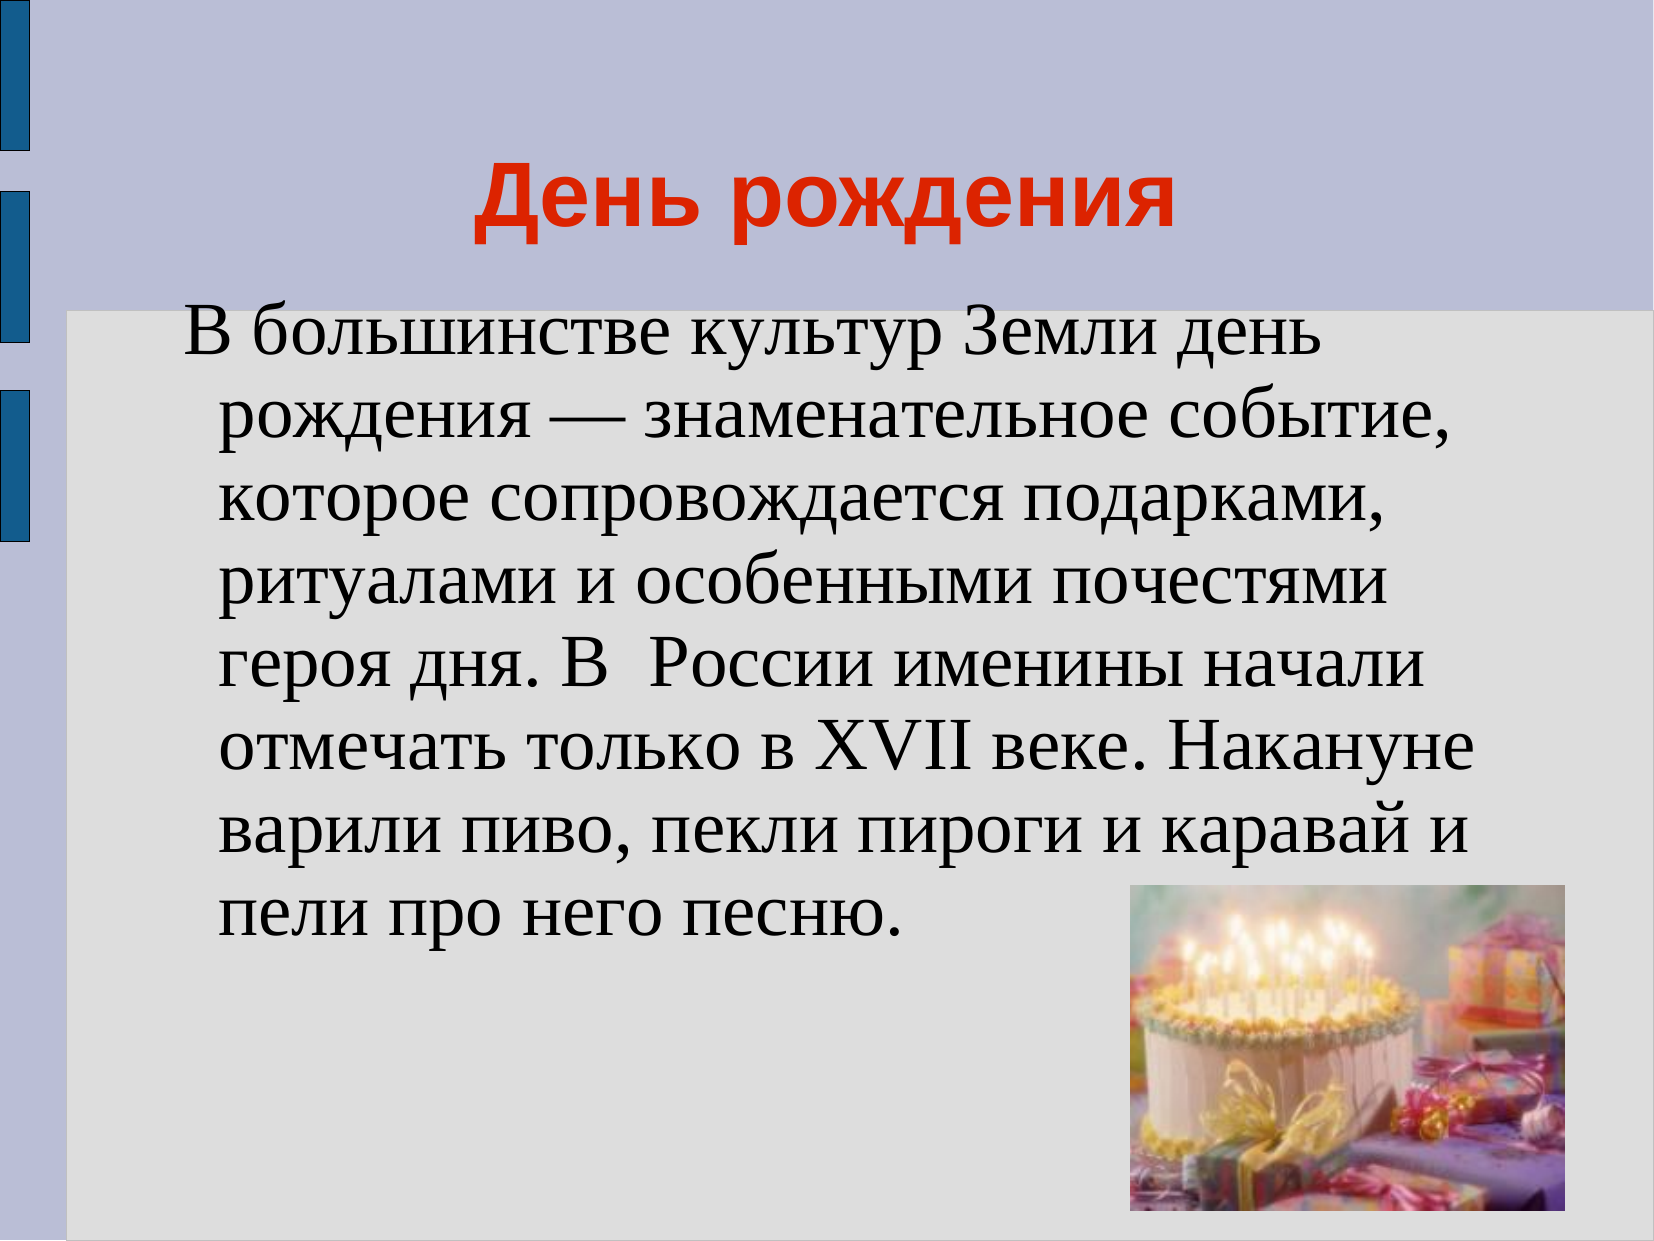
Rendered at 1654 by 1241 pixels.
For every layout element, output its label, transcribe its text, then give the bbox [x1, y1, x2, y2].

subtitle В большинстве культур Земли день рождения — знаменательное событие, которое сопровождается подарками, ритуалами и особенными почестями героя дня. В России именины начали отмечать только в XVII веке. Накануне варили пиво, пекли пироги и каравай и пели про него песню. [147, 286, 1560, 1063]
picture [1130, 885, 1565, 1211]
title День рождения [121, 91, 1534, 299]
